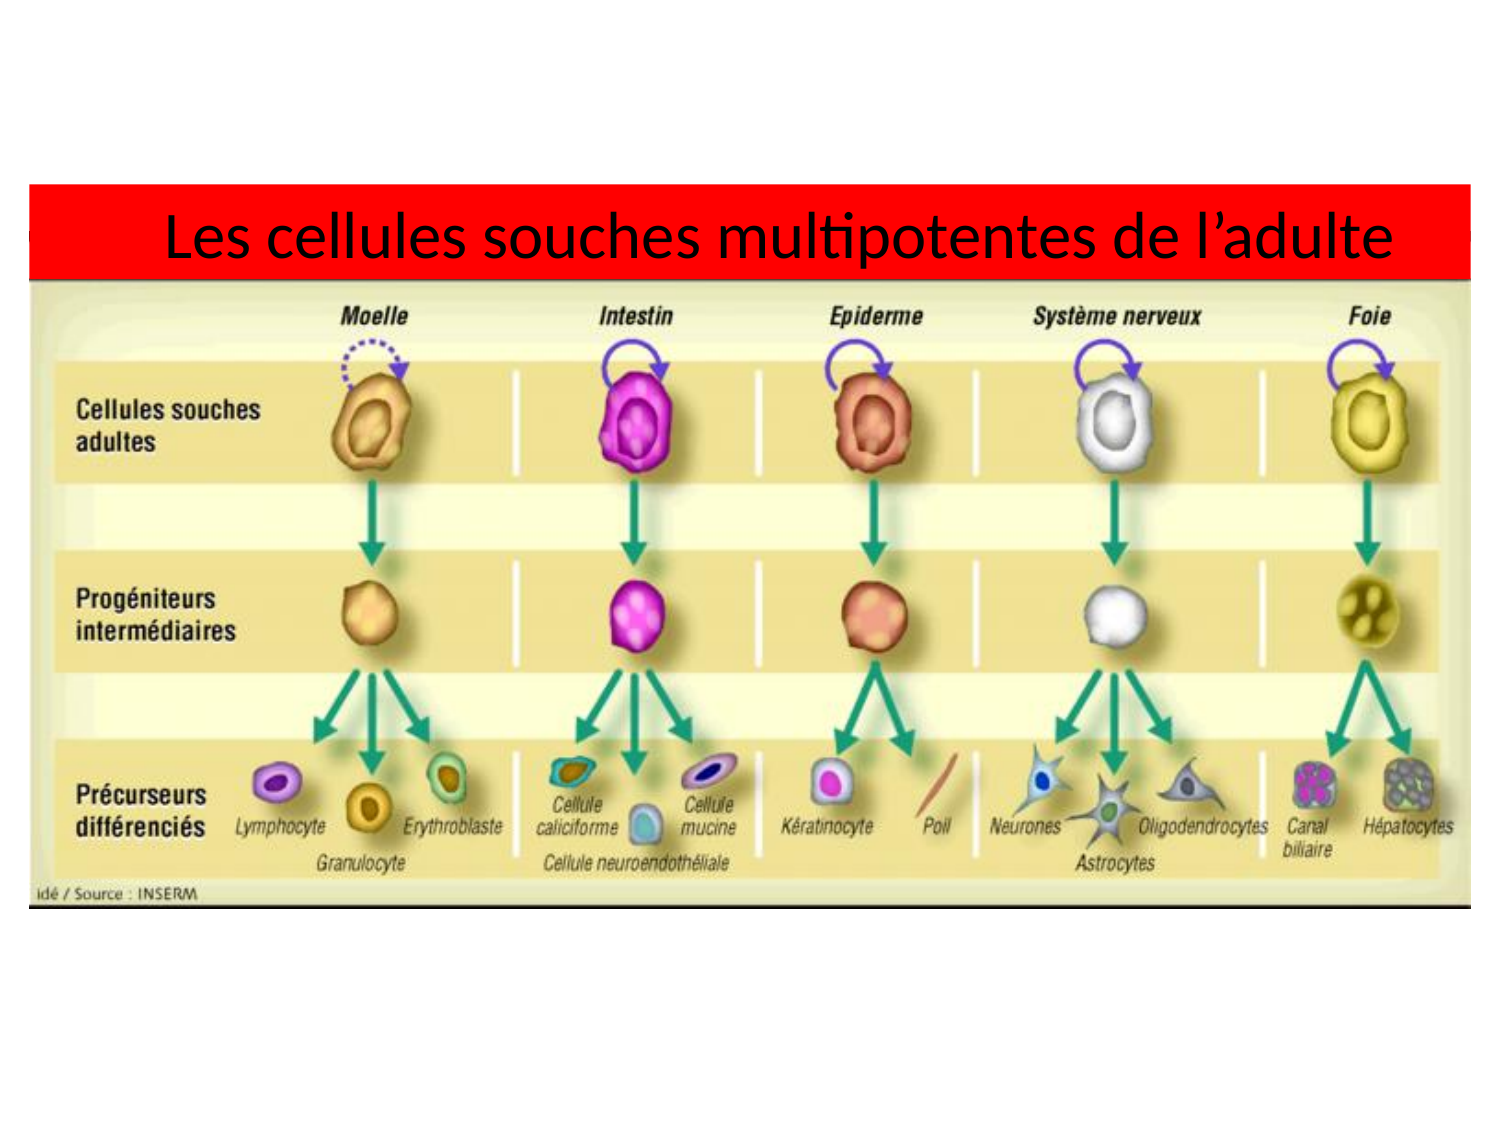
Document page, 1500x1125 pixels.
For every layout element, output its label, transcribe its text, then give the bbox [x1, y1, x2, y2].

picture [29, 280, 1471, 909]
text_box Les cellules souches multipotentes de l’adulte [29, 184, 1471, 280]
